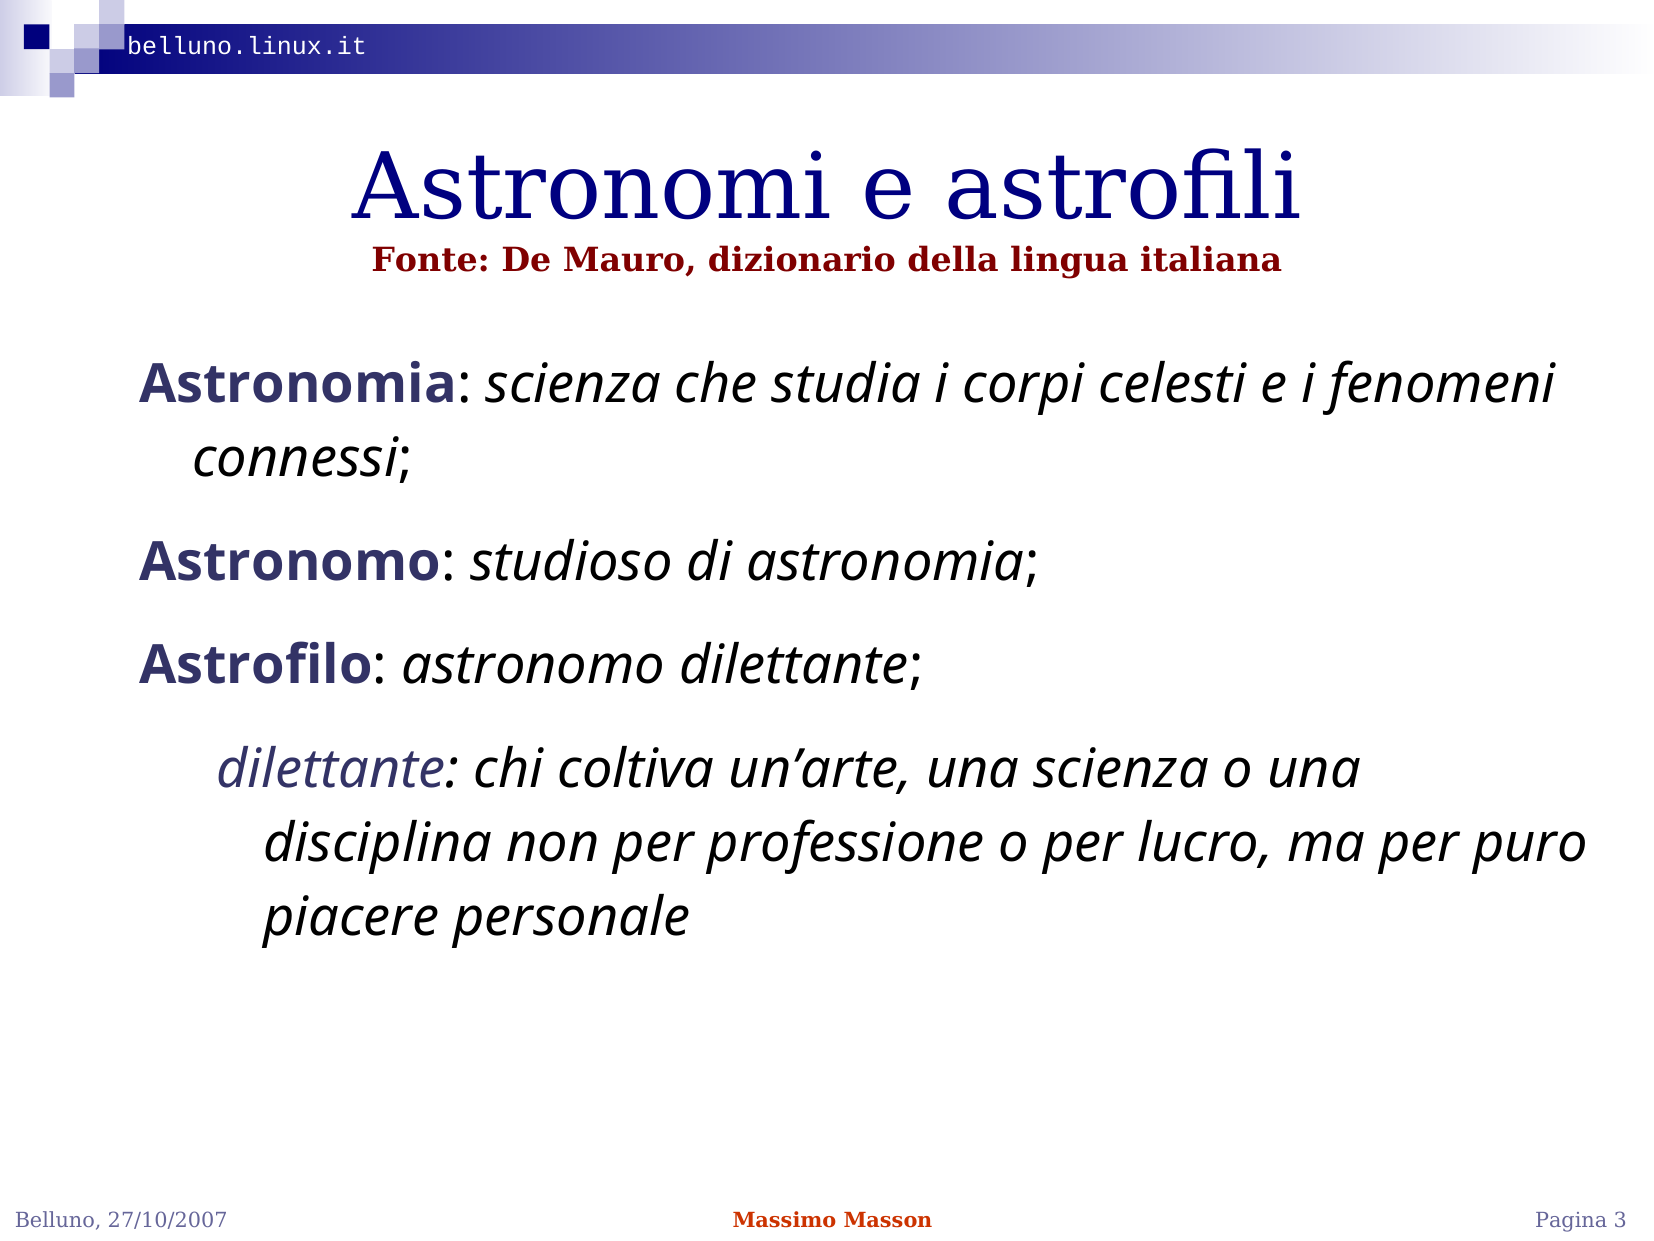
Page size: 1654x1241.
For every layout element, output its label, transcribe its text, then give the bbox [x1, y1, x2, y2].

list Astronomia: scienza che studia i corpi celesti e i fenomeni connessi; Astronomo: studioso di astronomia; Astrofilo: astronomo dilettante; dilettante: chi coltiva un’arte, una scienza o una disciplina non per professione o per lucro, ma per puro piacere personale [121, 344, 1595, 1127]
title Astronomi e astrofili Fonte: De Mauro, dizionario della lingua italiana [121, 102, 1534, 311]
